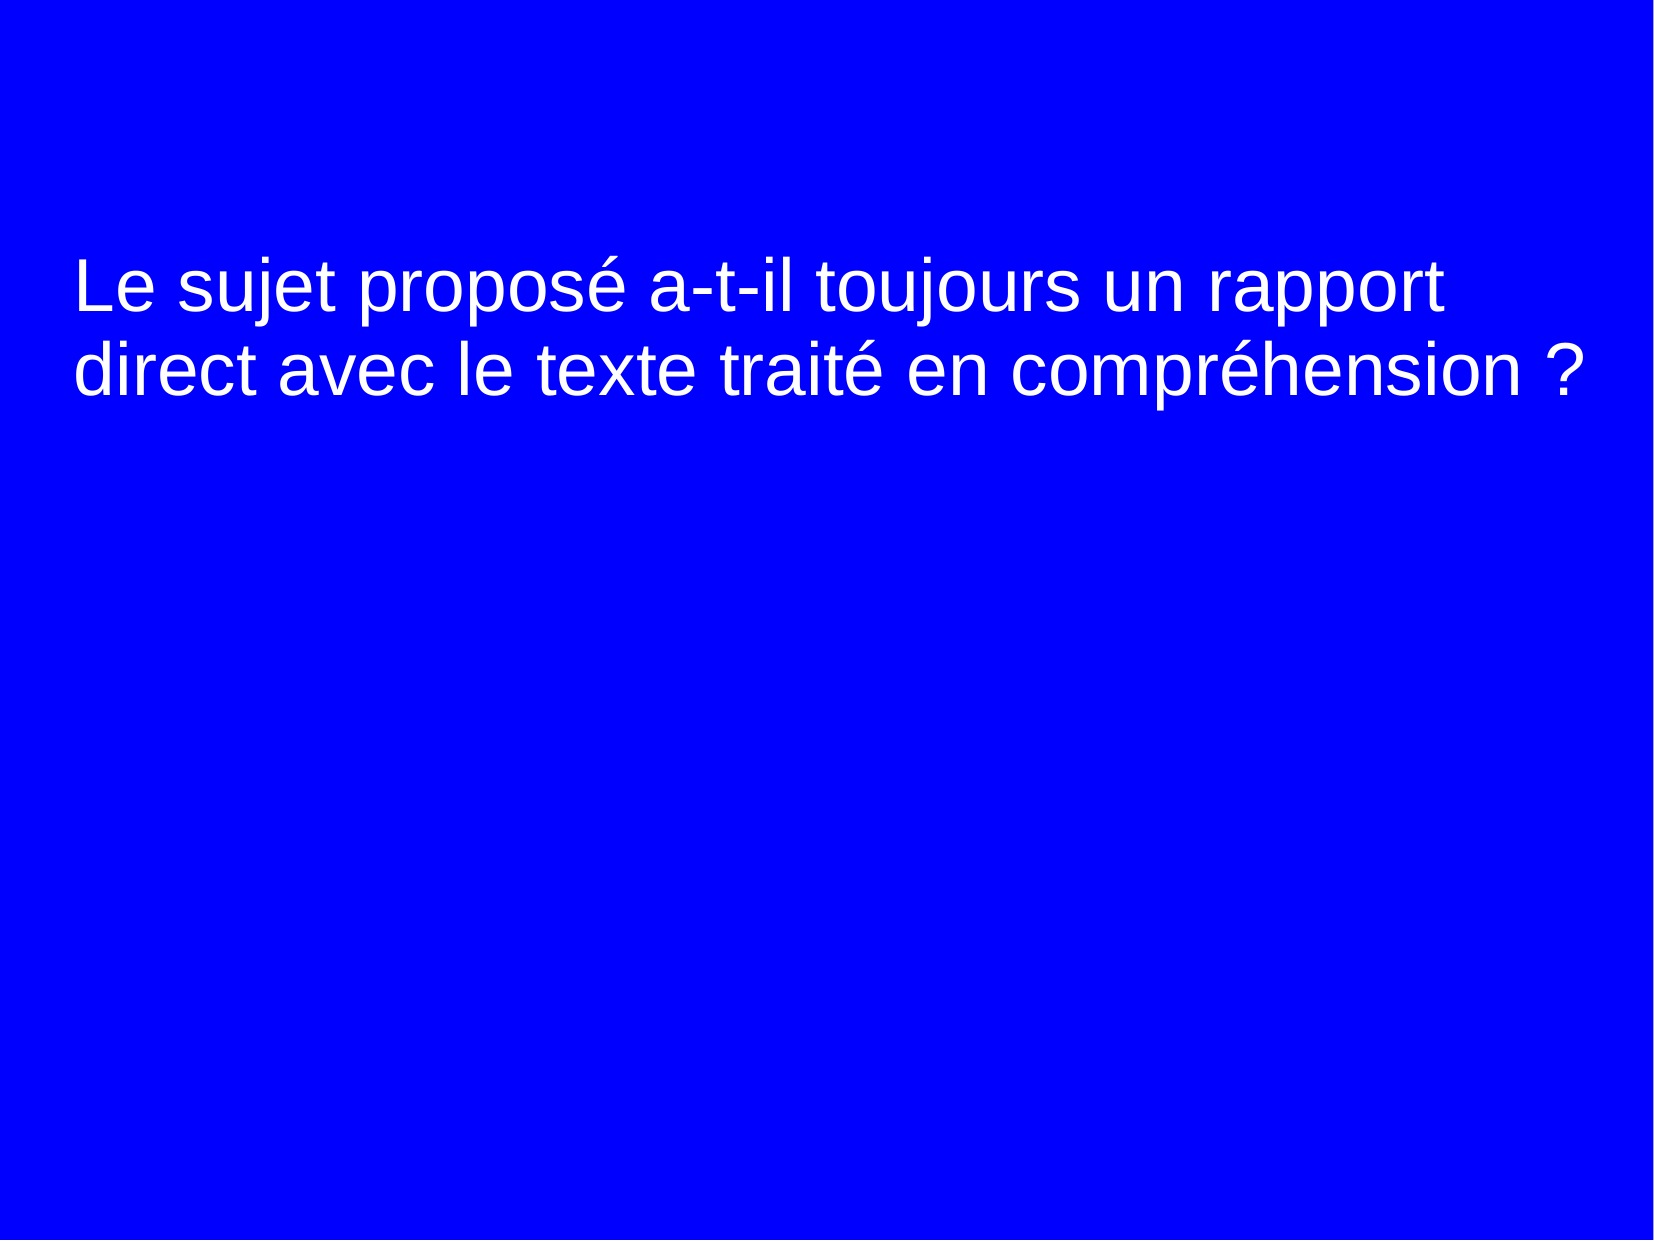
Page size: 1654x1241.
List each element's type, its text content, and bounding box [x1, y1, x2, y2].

text_box Le sujet proposé a-t-il toujours un rapport direct avec le texte traité en compréhension ? [59, 236, 1625, 419]
